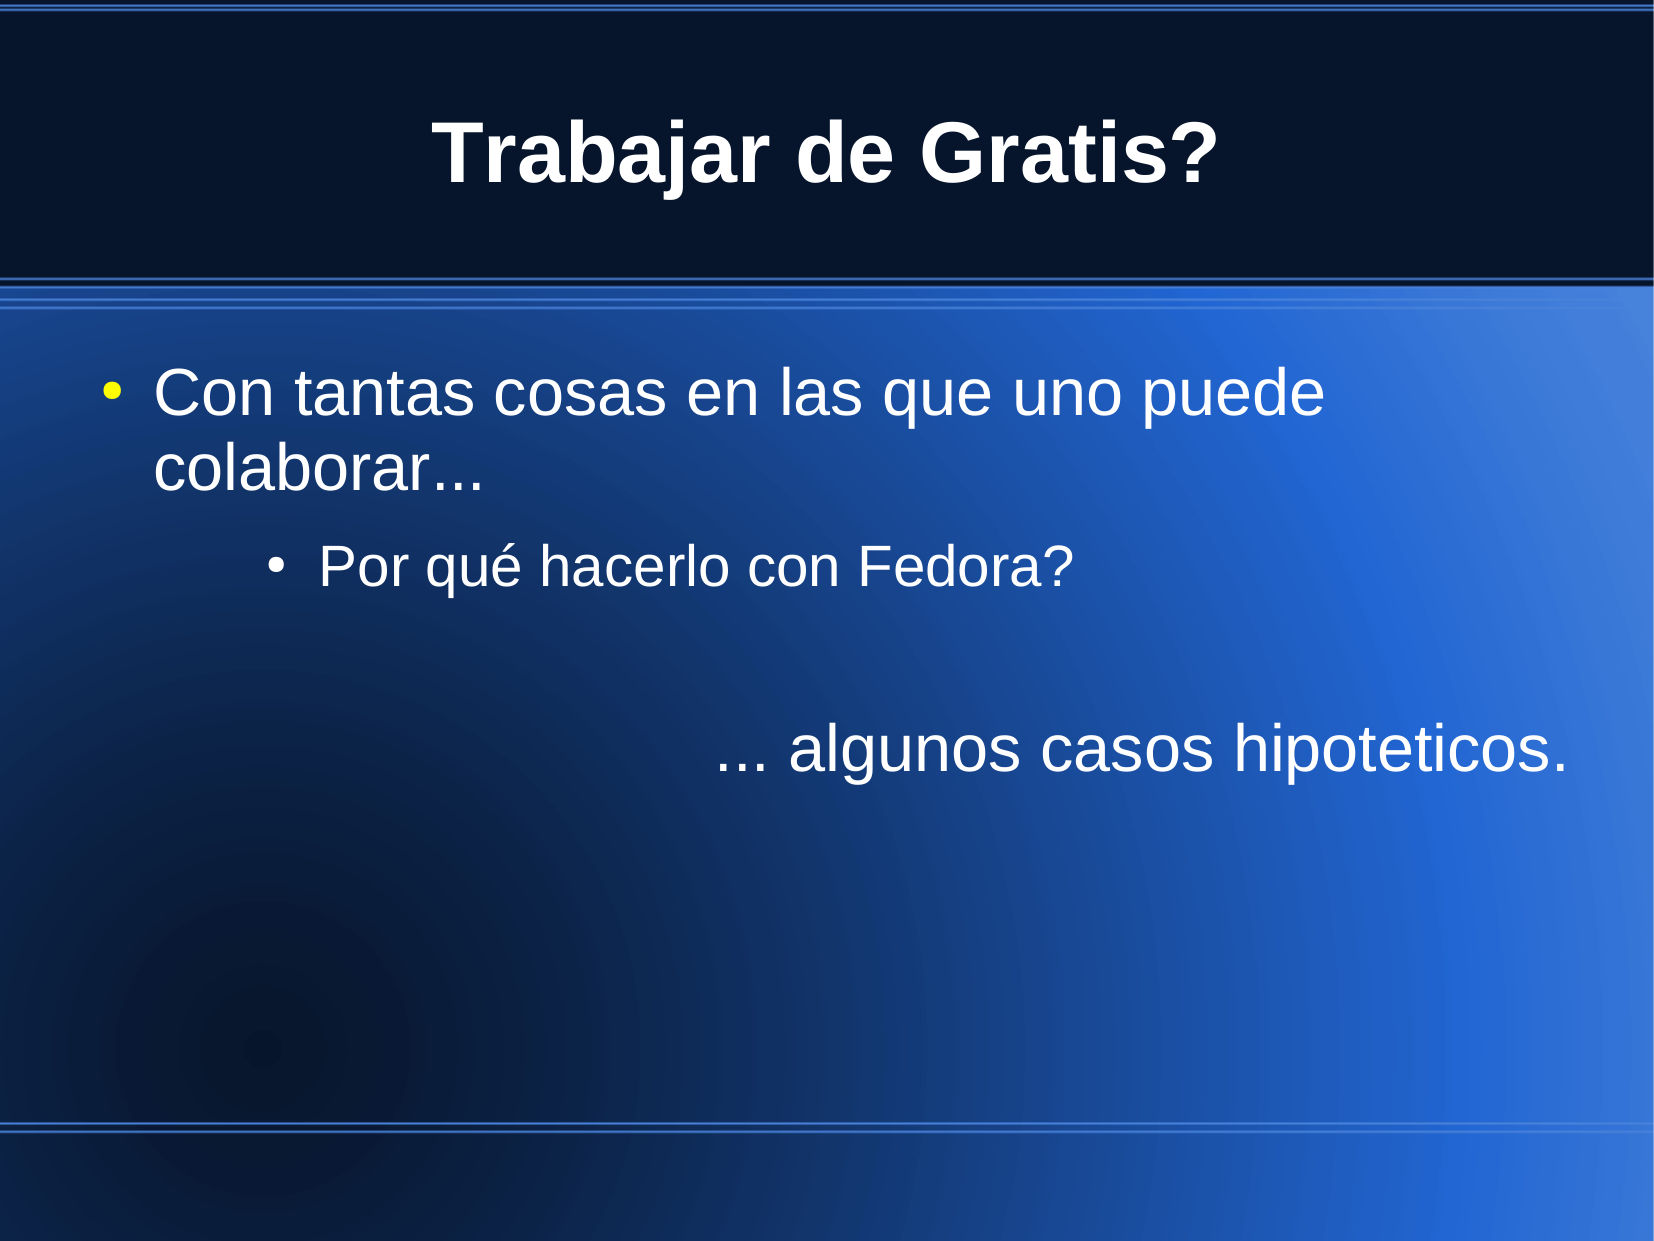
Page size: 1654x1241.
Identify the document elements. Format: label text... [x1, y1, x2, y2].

list Con tantas cosas en las que uno puede colaborar... Por qué hacerlo con Fedora? ... algunos casos hipoteticos. [82, 355, 1571, 1174]
title Trabajar de Gratis? [82, 49, 1571, 257]
picture [0, 0, 1654, 1241]
